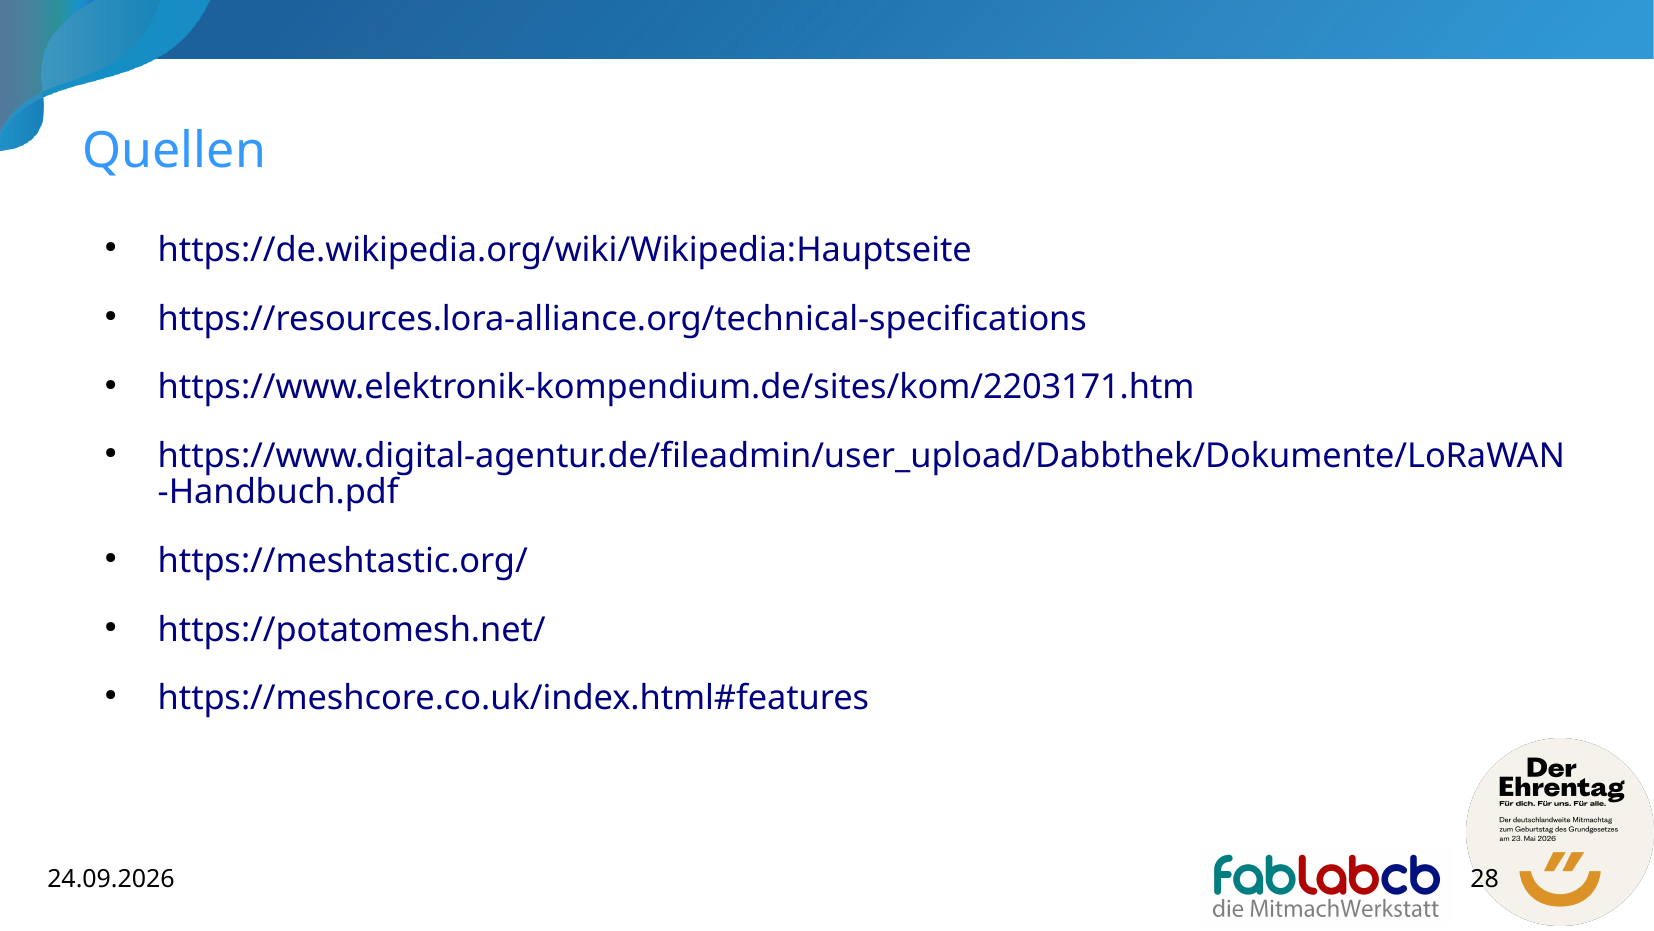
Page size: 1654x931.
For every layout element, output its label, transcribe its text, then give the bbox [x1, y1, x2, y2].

list https://de.wikipedia.org/wiki/Wikipedia:Hauptseite https://resources.lora-alliance.org/technical-specifications https://www.elektronik-kompendium.de/sites/kom/2203171.htm https://www.digital-agentur.de/fileadmin/user_upload/Dabbthek/Dokumente/LoRaWAN-Handbuch.pdf https://meshtastic.org/ https://potatomesh.net/ https://meshcore.co.uk/index.html#features [86, 225, 1576, 826]
picture [0, 0, 1654, 931]
title Quellen [82, 99, 1571, 197]
